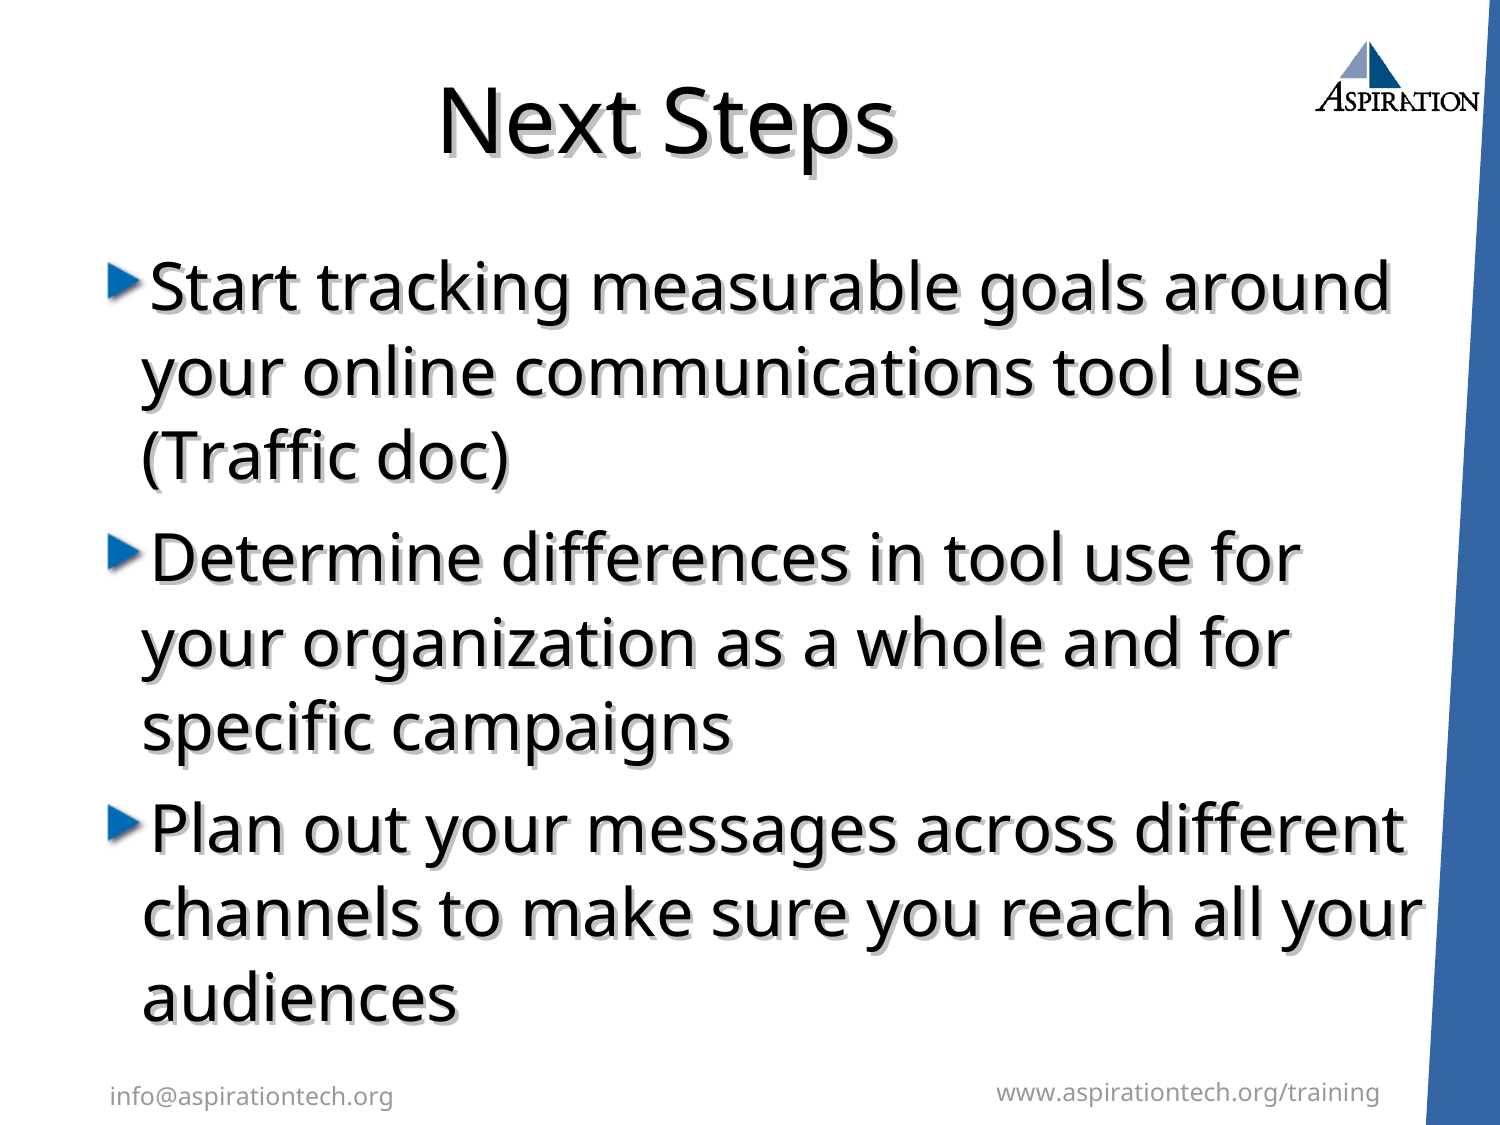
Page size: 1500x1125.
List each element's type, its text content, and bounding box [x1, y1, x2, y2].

list Start tracking measurable goals around your online communications tool use (Traffic doc) Determine differences in tool use for your organization as a whole and for specific campaigns Plan out your messages across different channels to make sure you reach all your audiences [49, 238, 1447, 1035]
picture [1315, 41, 1480, 120]
title Next Steps [49, 19, 1284, 206]
